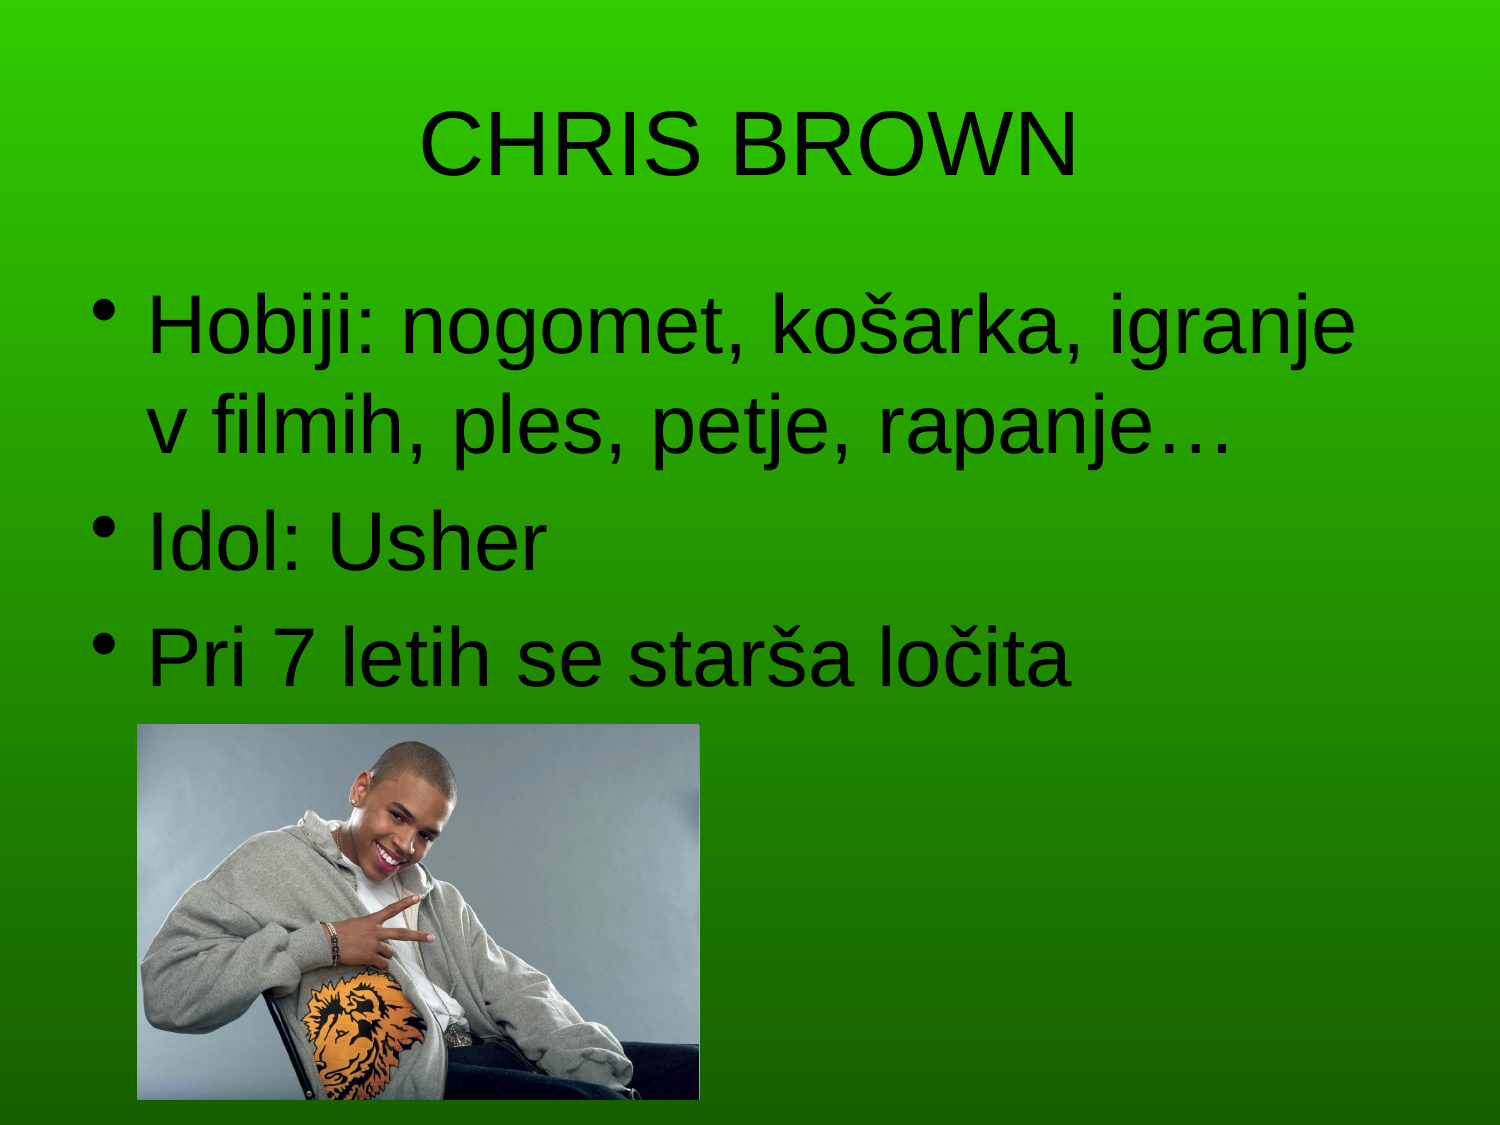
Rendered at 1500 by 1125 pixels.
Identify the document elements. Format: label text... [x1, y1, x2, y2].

list Hobiji: nogomet, košarka, igranje v filmih, ples, petje, rapanje… Idol: Usher Pri 7 letih se starša ločita [75, 262, 1425, 1005]
title CHRIS BROWN [75, 45, 1425, 233]
picture [137, 724, 700, 1100]
